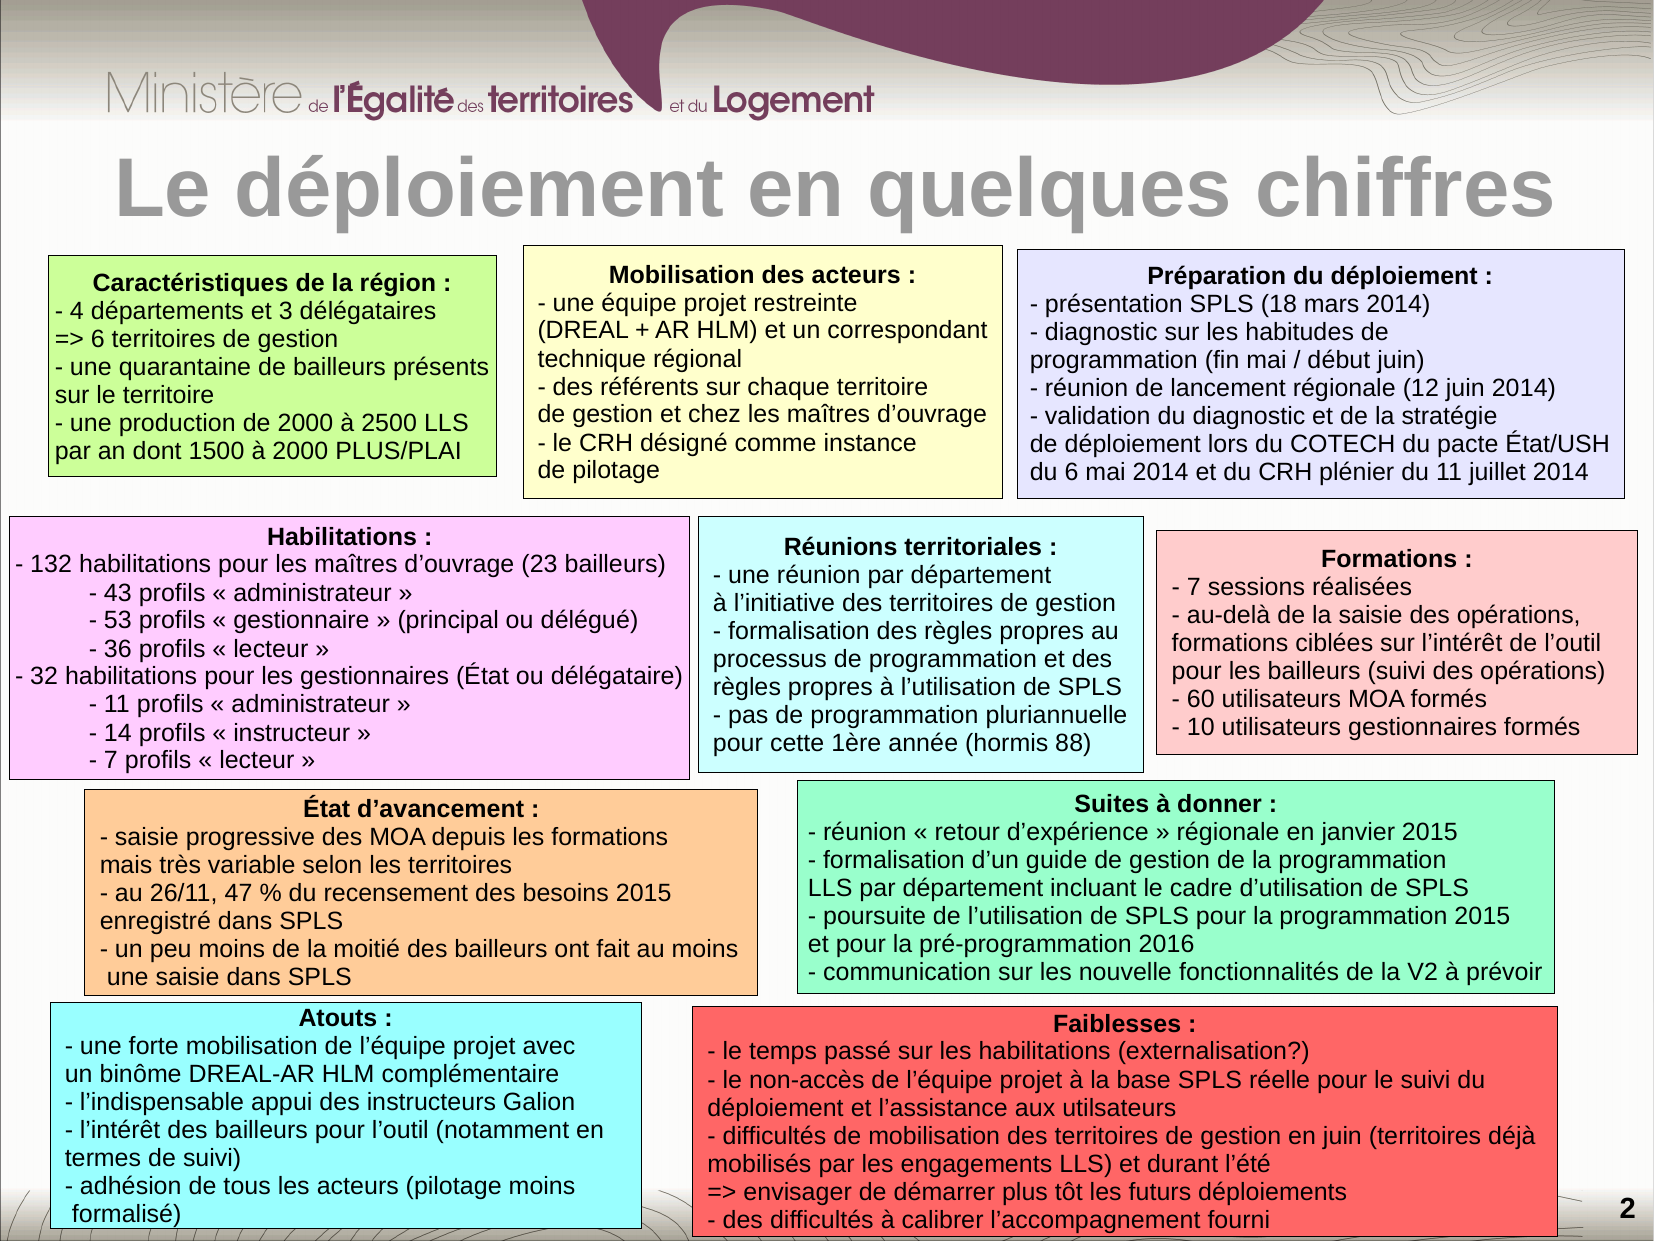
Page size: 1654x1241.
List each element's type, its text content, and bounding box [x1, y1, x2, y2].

text_box Formations : - 7 sessions réalisées - au-delà de la saisie des opérations, formations ciblées sur l’intérêt de l’outil pour les bailleurs (suivi des opérations) - 60 utilisateurs MOA formés - 10 utilisateurs gestionnaires formés [1156, 530, 1638, 755]
text_box Préparation du déploiement : - présentation SPLS (18 mars 2014) - diagnostic sur les habitudes de programmation (fin mai / début juin) - réunion de lancement régionale (12 juin 2014) - validation du diagnostic et de la stratégie de déploiement lors du COTECH du pacte État/USH du 6 mai 2014 et du CRH plénier du 11 juillet 2014 [1017, 249, 1625, 499]
title Le déploiement en quelques chiffres [91, 141, 1580, 235]
text_box Réunions territoriales : - une réunion par département à l’initiative des territoires de gestion - formalisation des règles propres au processus de programmation et des règles propres à l’utilisation de SPLS - pas de programmation pluriannuelle pour cette 1ère année (hormis 88) [698, 516, 1144, 773]
text_box Caractéristiques de la région : - 4 départements et 3 délégataires => 6 territoires de gestion - une quarantaine de bailleurs présents sur le territoire - une production de 2000 à 2500 LLS par an dont 1500 à 2000 PLUS/PLAI [48, 255, 497, 477]
picture [0, 0, 1654, 1241]
text_box État d’avancement : - saisie progressive des MOA depuis les formations mais très variable selon les territoires - au 26/11, 47 % du recensement des besoins 2015 enregistré dans SPLS - un peu moins de la moitié des bailleurs ont fait au moins une saisie dans SPLS [84, 789, 758, 996]
text_box Mobilisation des acteurs : - une équipe projet restreinte (DREAL + AR HLM) et un correspondant technique régional - des référents sur chaque territoire de gestion et chez les maîtres d’ouvrage - le CRH désigné comme instance de pilotage [523, 245, 1003, 499]
text_box Suites à donner : - réunion « retour d’expérience » régionale en janvier 2015 - formalisation d’un guide de gestion de la programmation LLS par département incluant le cadre d’utilisation de SPLS - poursuite de l’utilisation de SPLS pour la programmation 2015 et pour la pré-programmation 2016 - communication sur les nouvelle fonctionnalités de la V2 à prévoir [797, 780, 1555, 994]
text_box Habilitations : - 132 habilitations pour les maîtres d’ouvrage (23 bailleurs) - 43 profils « administrateur » - 53 profils « gestionnaire » (principal ou délégué) - 36 profils « lecteur » - 32 habilitations pour les gestionnaires (État ou délégataire) - 11 profils « administrateur » - 14 profils « instructeur » - 7 profils « lecteur » [9, 516, 690, 780]
text_box Atouts : - une forte mobilisation de l’équipe projet avec un binôme DREAL-AR HLM complémentaire - l’indispensable appui des instructeurs Galion - l’intérêt des bailleurs pour l’outil (notamment en termes de suivi) - adhésion de tous les acteurs (pilotage moins formalisé) [50, 1002, 642, 1229]
text_box Faiblesses : - le temps passé sur les habilitations (externalisation?) - le non-accès de l’équipe projet à la base SPLS réelle pour le suivi du déploiement et l’assistance aux utilsateurs - difficultés de mobilisation des territoires de gestion en juin (territoires déjà mobilisés par les engagements LLS) et durant l’été => envisager de démarrer plus tôt les futurs déploiements - des difficultés à calibrer l’accompagnement fourni [692, 1006, 1558, 1237]
